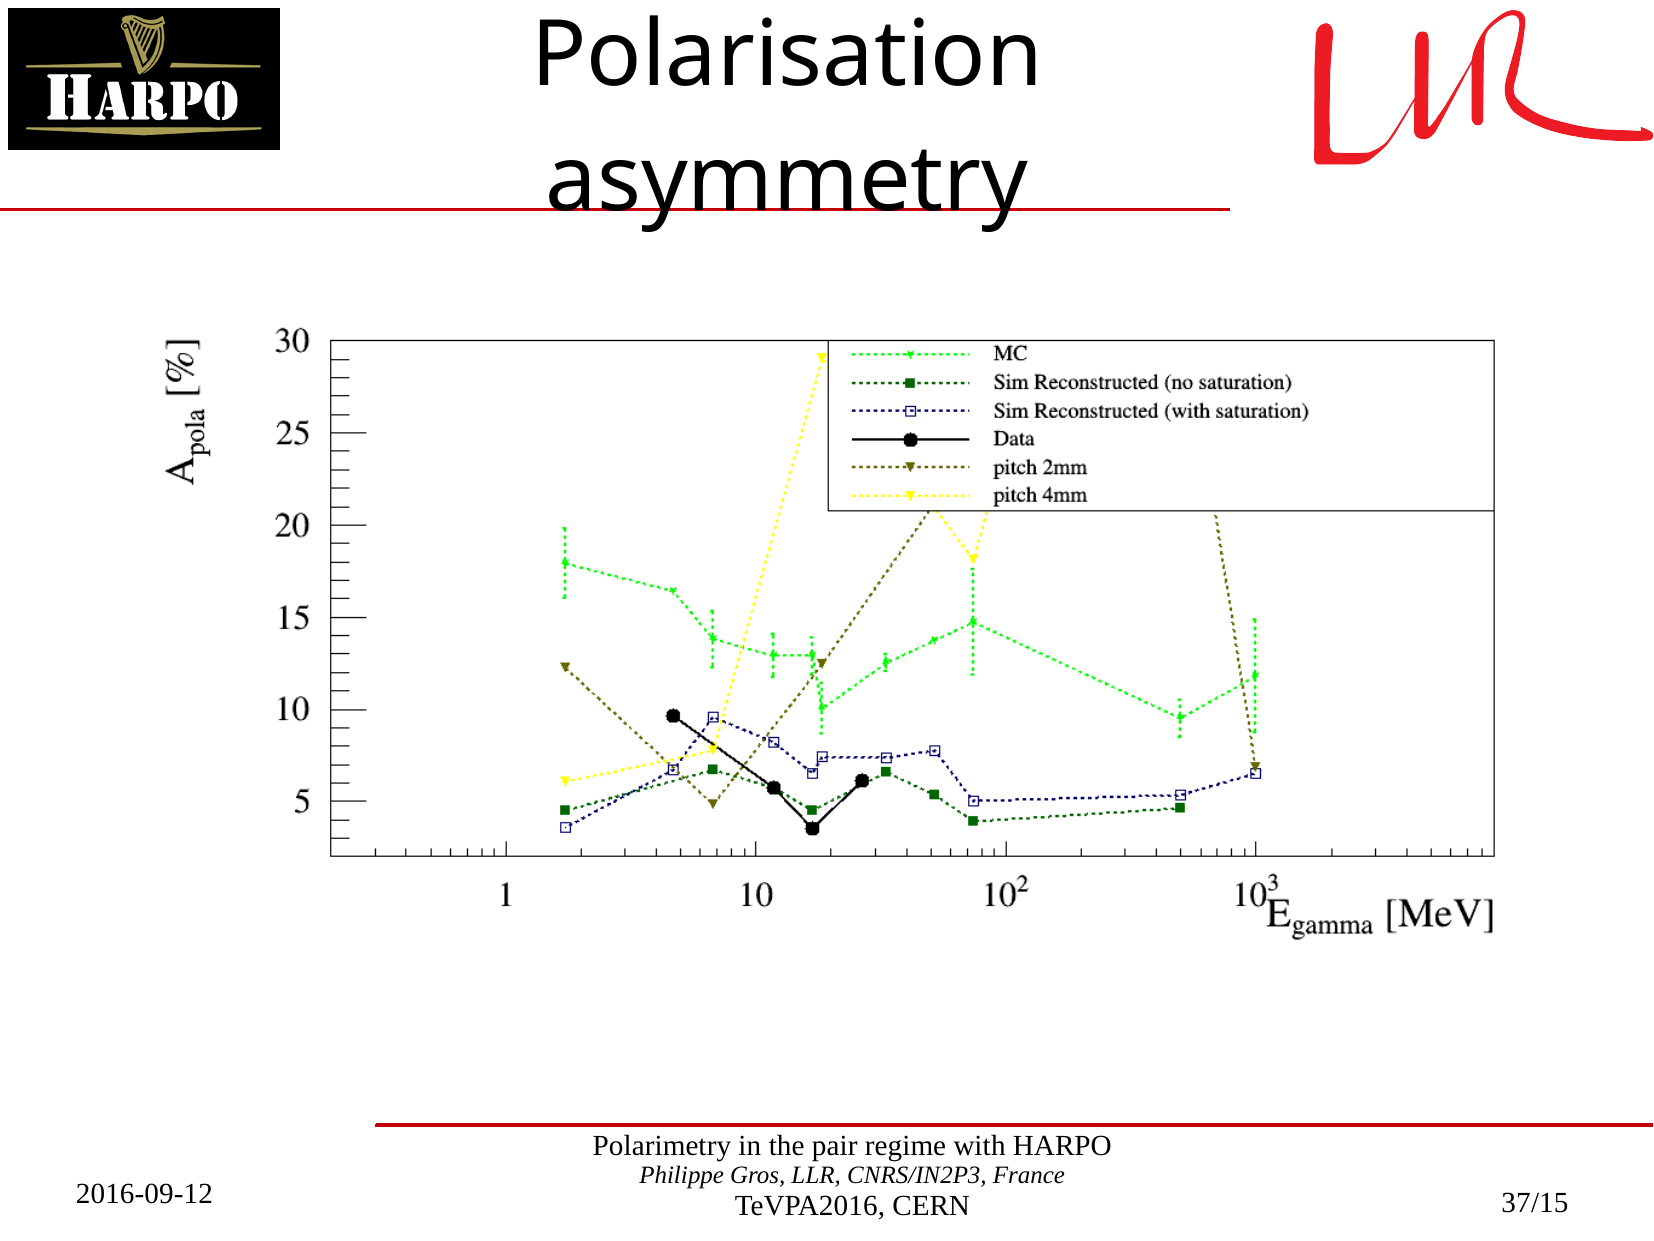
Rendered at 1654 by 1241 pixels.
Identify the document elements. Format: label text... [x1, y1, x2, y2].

title Polarisation asymmetry [284, 14, 1290, 210]
picture [8, 8, 280, 150]
picture [1314, 10, 1653, 165]
picture [105, 310, 1553, 966]
